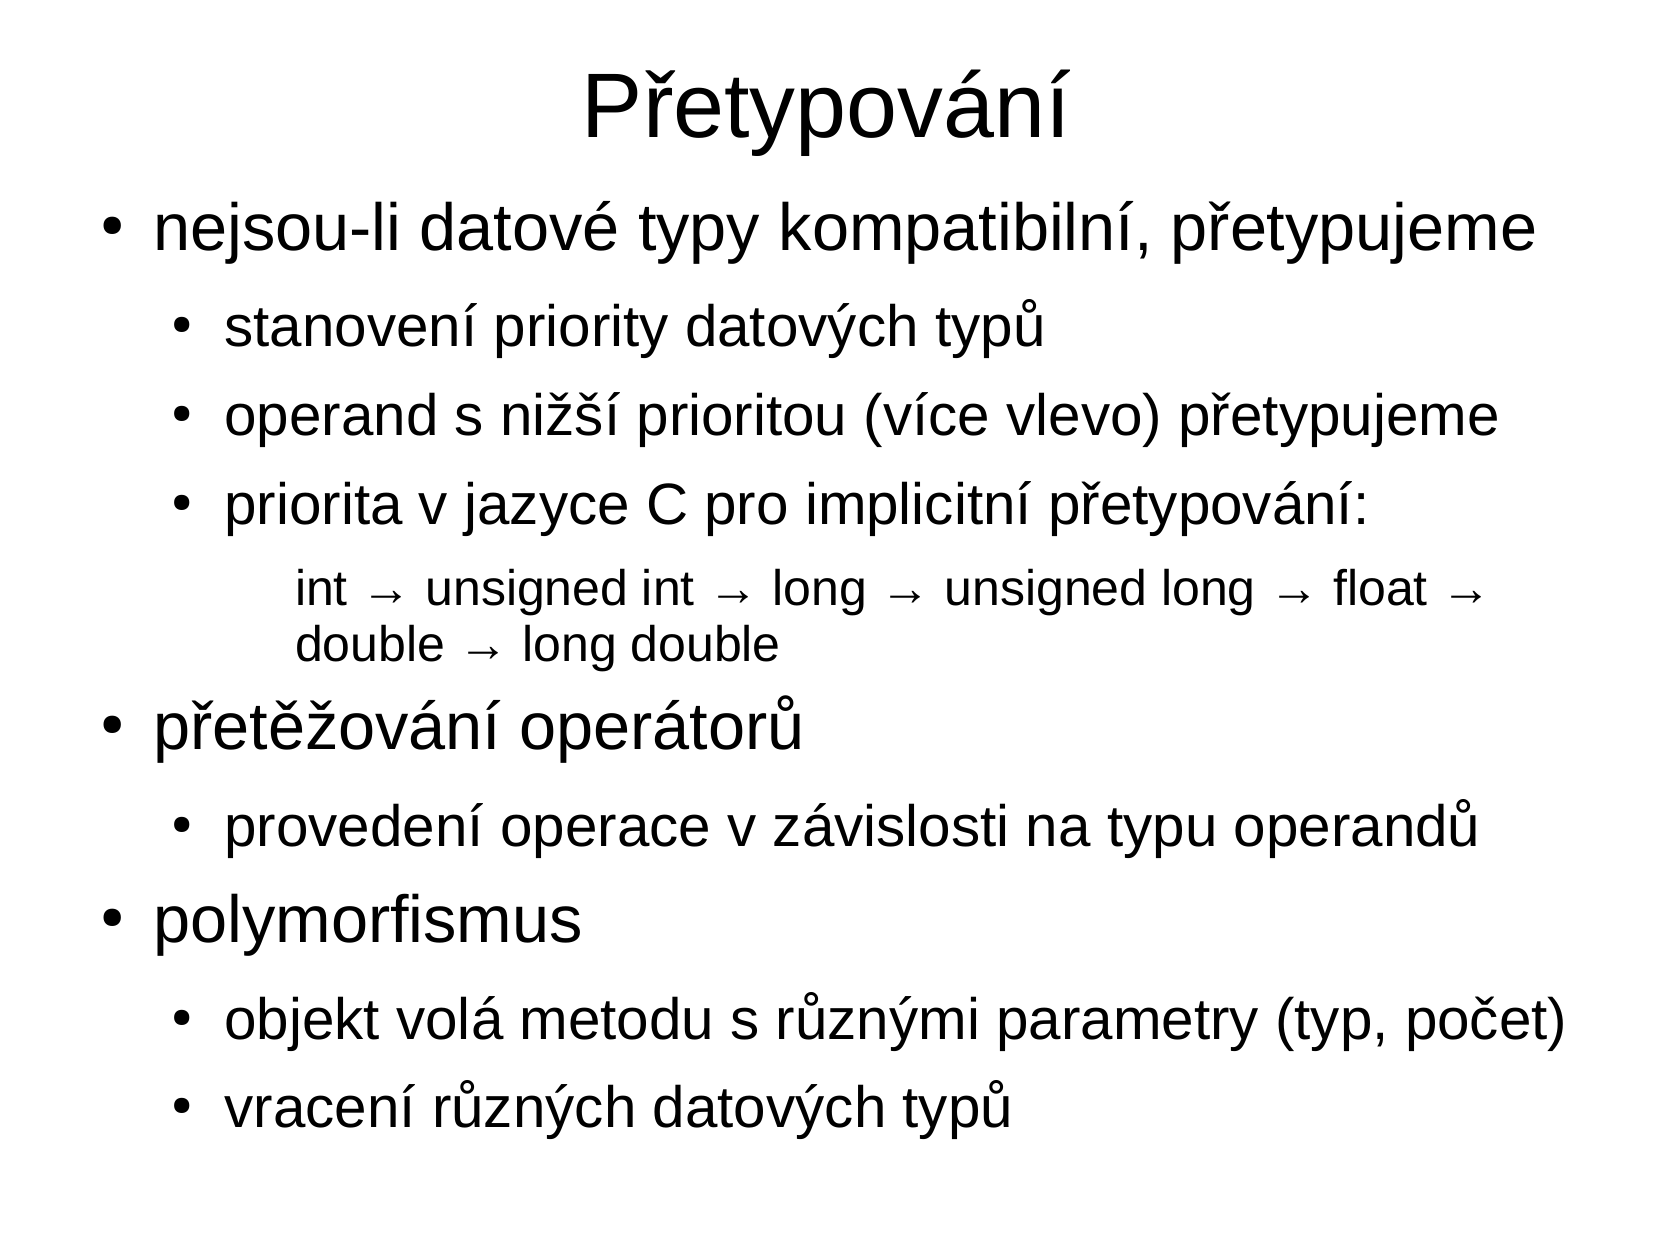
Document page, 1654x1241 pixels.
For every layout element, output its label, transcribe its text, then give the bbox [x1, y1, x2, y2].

title Přetypování [82, 9, 1571, 189]
list nejsou-li datové typy kompatibilní, přetypujeme stanovení priority datových typů operand s nižší prioritou (více vlevo) přetypujeme priorita v jazyce C pro implicitní přetypování: int → unsigned int → long → unsigned long → float → double → long double přetěžování operátorů provedení operace v závislosti na typu operandů polymorfismus objekt volá metodu s různými parametry (typ, počet) vracení různých datových typů [82, 189, 1611, 1181]
